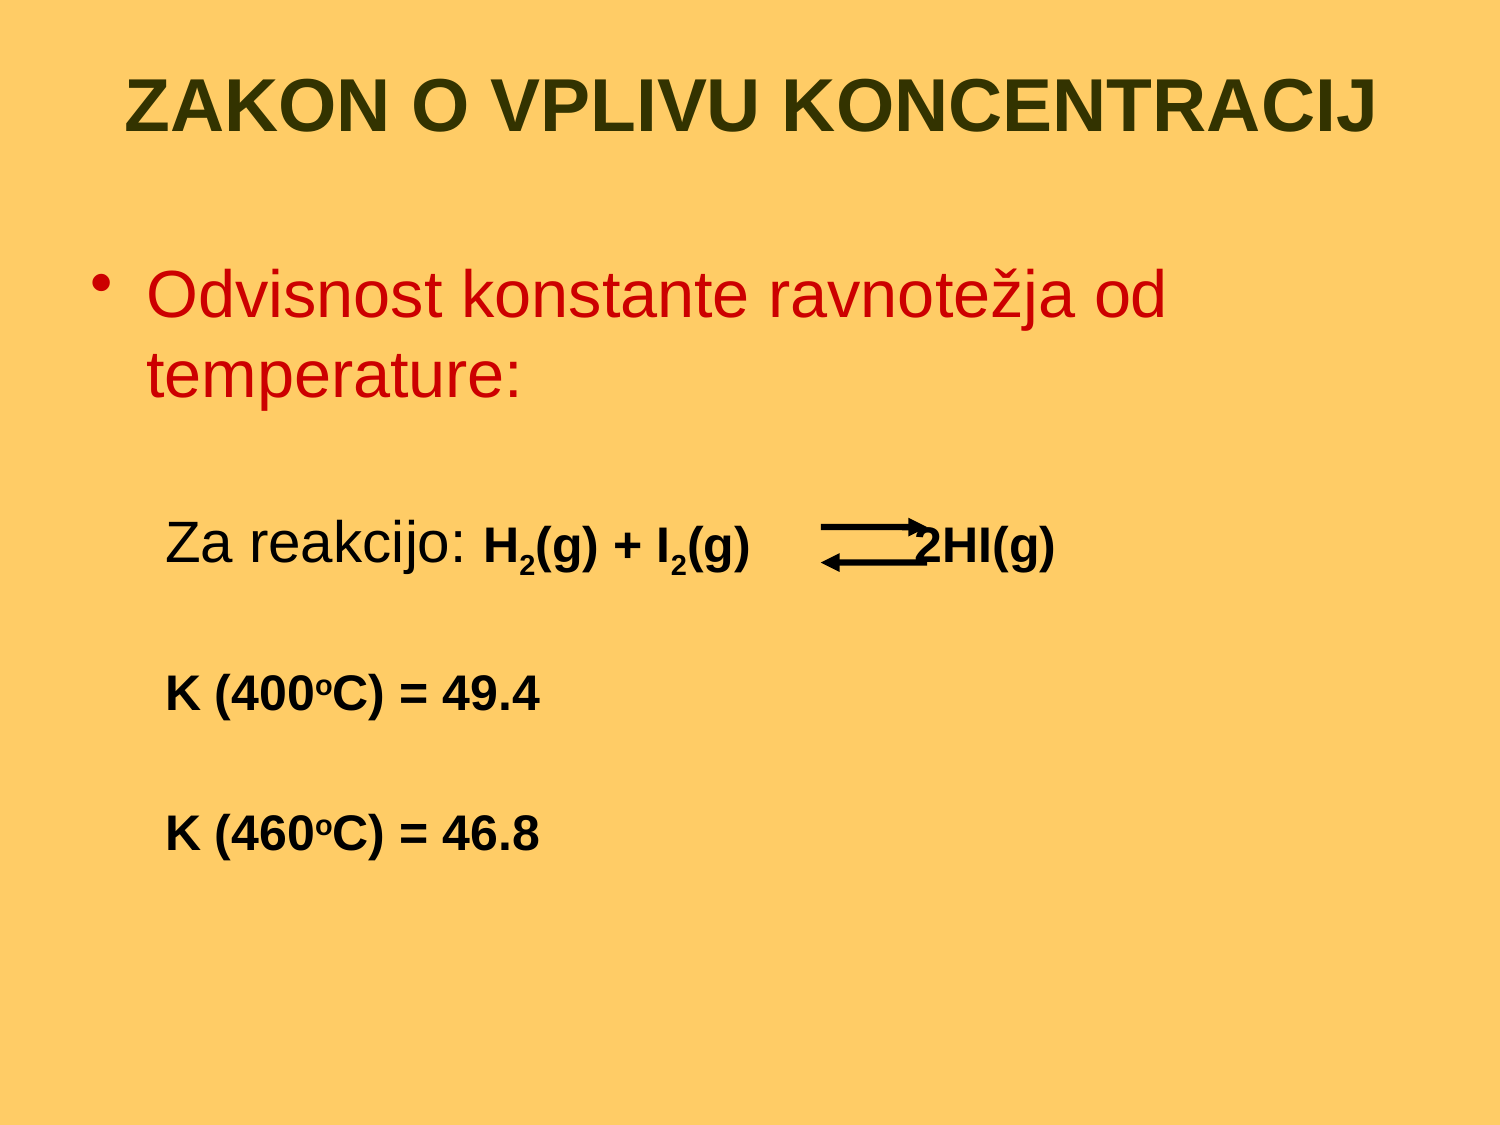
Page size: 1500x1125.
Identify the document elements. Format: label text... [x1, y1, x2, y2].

list Odvisnost konstante ravnotežja od temperature: Za reakcijo: H2(g) + I2(g) 2HI(g) K (400oC) = 49.4 K (460oC) = 46.8 [75, 243, 1425, 1005]
title ZAKON O VPLIVU KONCENTRACIJ [76, 54, 1427, 150]
